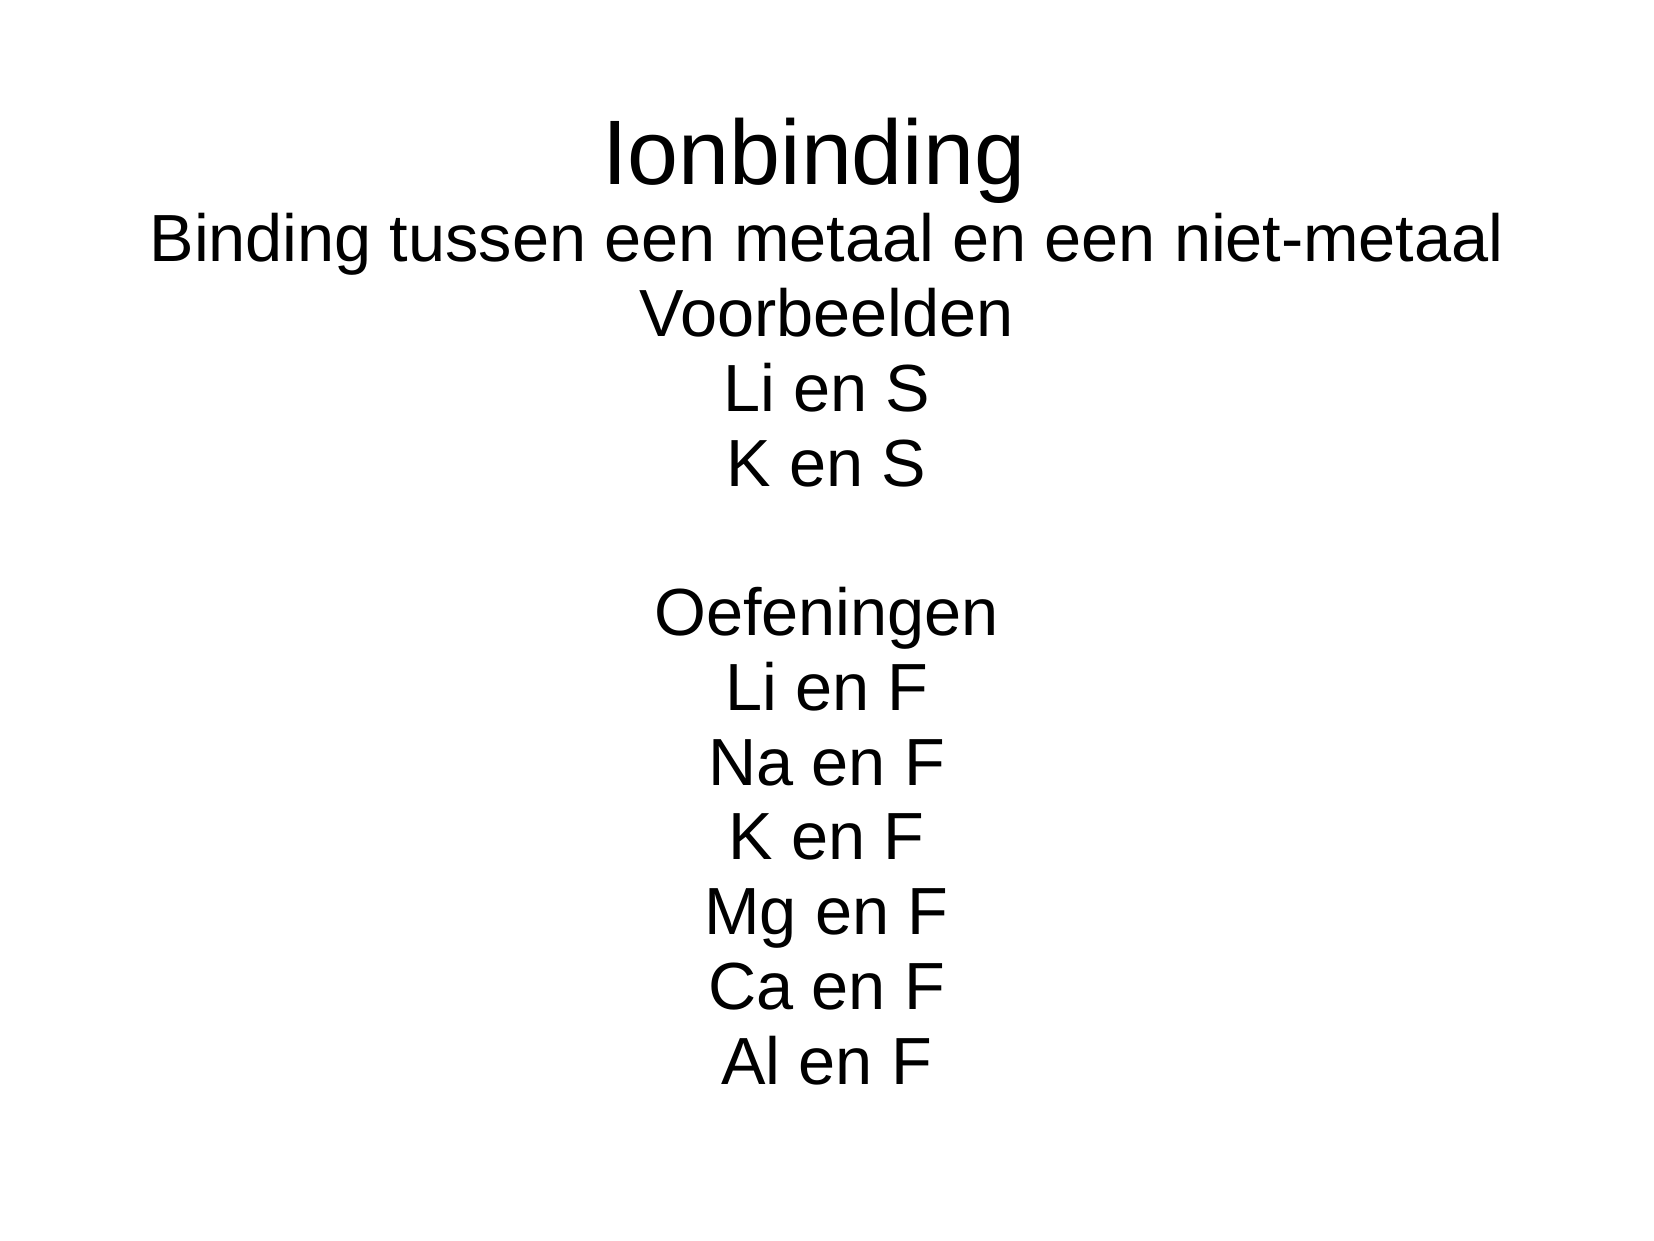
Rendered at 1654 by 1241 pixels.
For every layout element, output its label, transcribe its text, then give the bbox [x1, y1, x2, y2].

title Ionbinding [82, 49, 1571, 201]
subtitle Binding tussen een metaal en een niet-metaal Voorbeelden Li en S K en S Oefeningen Li en F Na en F K en F Mg en F Ca en F Al en F [82, 201, 1571, 1099]
